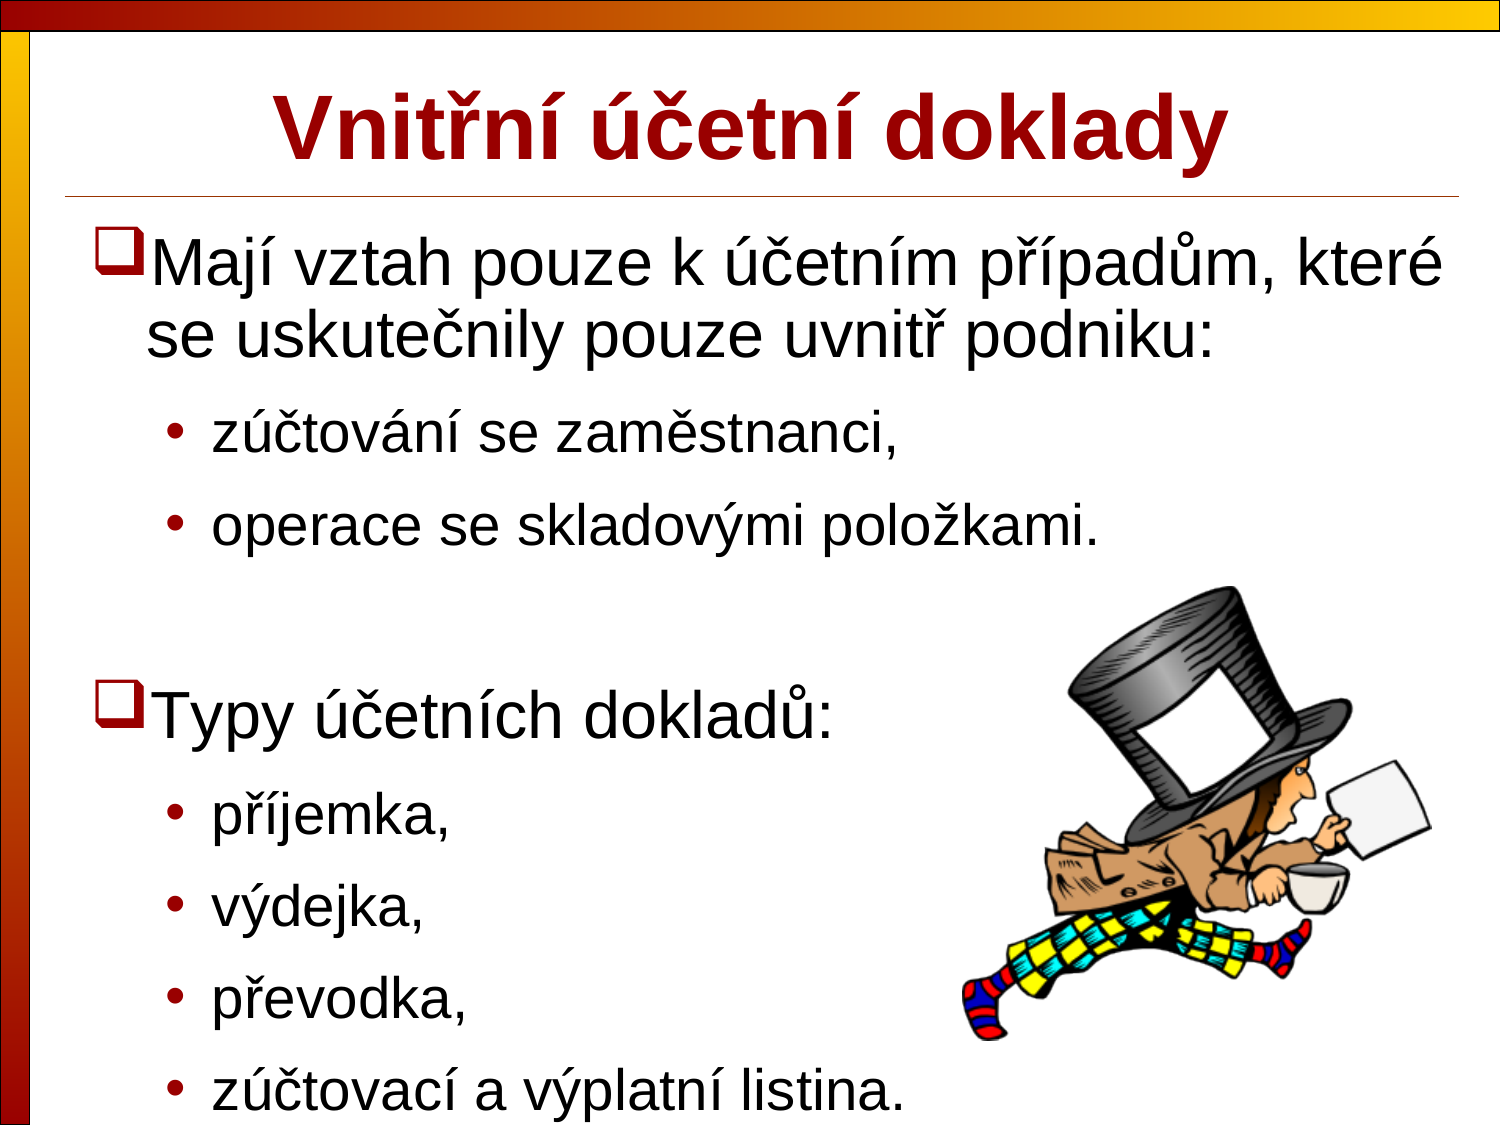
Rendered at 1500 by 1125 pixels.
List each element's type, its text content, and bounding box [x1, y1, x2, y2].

list Mají vztah pouze k účetním případům, které se uskutečnily pouze uvnitř podniku: zúčtování se zaměstnanci, operace se skladovými položkami. Typy účetních dokladů: příjemka, výdejka, převodka, zúčtovací a výplatní listina. [75, 220, 1471, 1125]
title Vnitřní účetní doklady [76, 42, 1427, 186]
picture [962, 586, 1432, 1041]
text_box [0, 0, 1500, 1125]
